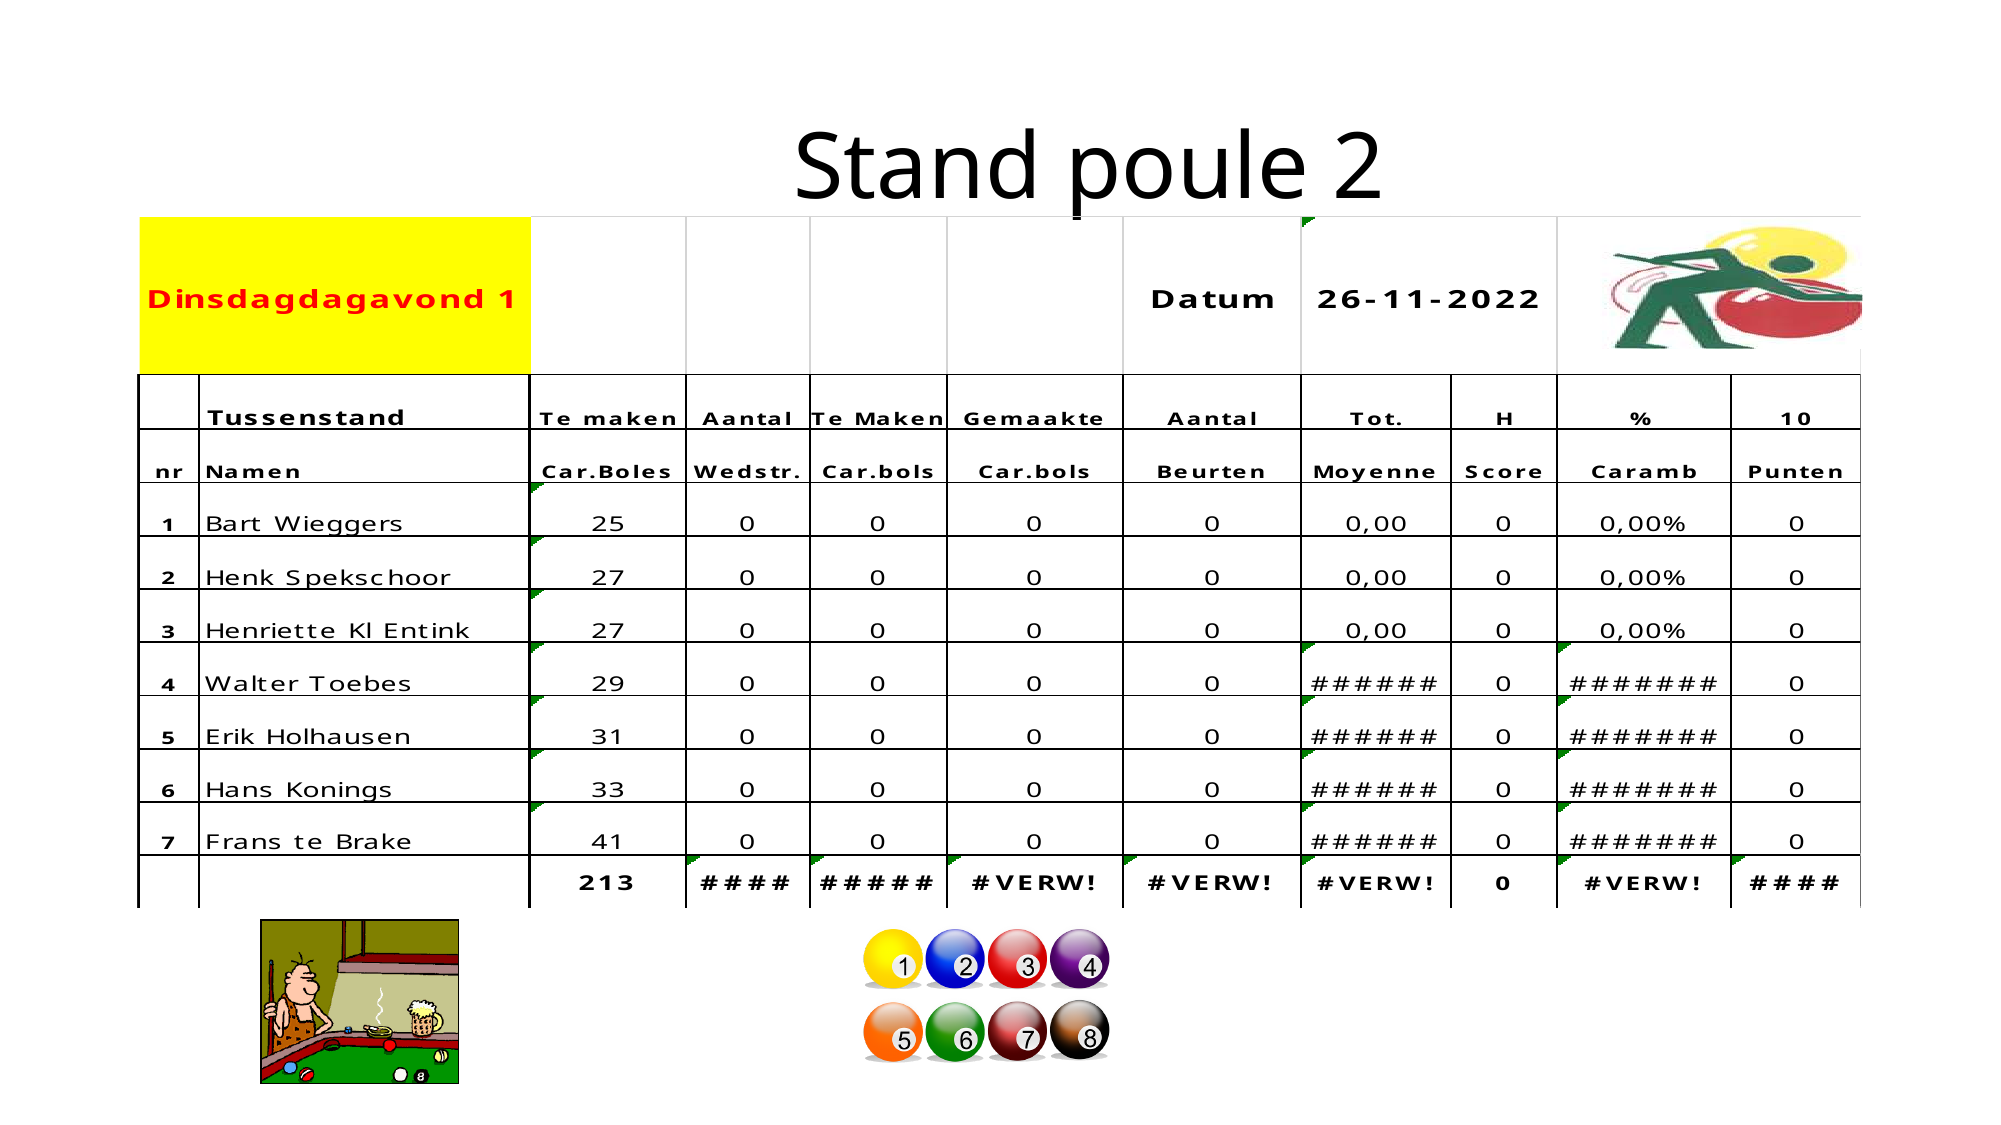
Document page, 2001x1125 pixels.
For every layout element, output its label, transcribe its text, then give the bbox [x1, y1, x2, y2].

picture [862, 919, 1111, 1066]
picture [137, 215, 1863, 910]
title Stand poule 2 [137, 59, 1863, 215]
picture [260, 919, 459, 1084]
